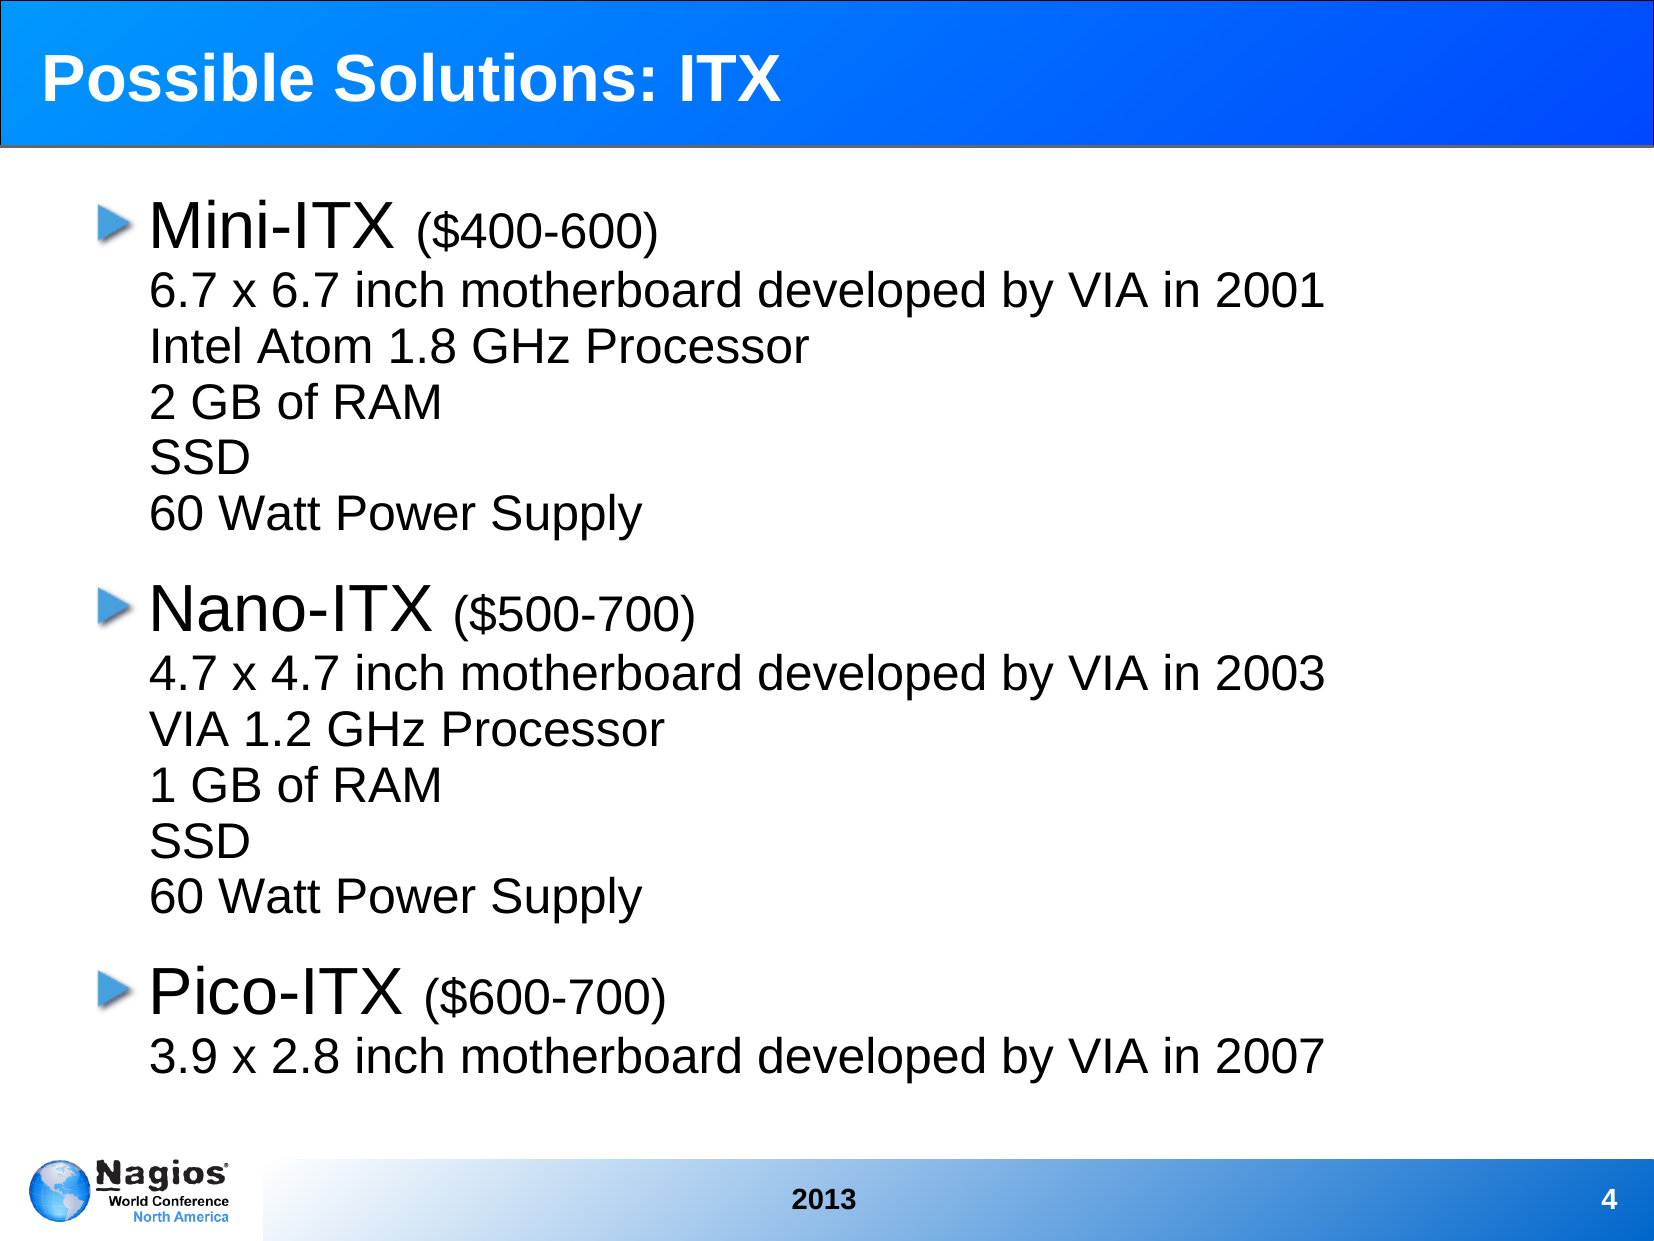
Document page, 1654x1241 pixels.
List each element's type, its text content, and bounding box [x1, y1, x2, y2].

list Mini-ITX ($400-600) 6.7 x 6.7 inch motherboard developed by VIA in 2001 Intel Atom 1.8 GHz Processor 2 GB of RAM SSD 60 Watt Power Supply Nano-ITX ($500-700) 4.7 x 4.7 inch motherboard developed by VIA in 2003 VIA 1.2 GHz Processor 1 GB of RAM SSD 60 Watt Power Supply Pico-ITX ($600-700) 3.9 x 2.8 inch motherboard developed by VIA in 2007 [77, 187, 1635, 1180]
title Possible Solutions: ITX [41, 29, 1628, 127]
picture [29, 1159, 229, 1235]
